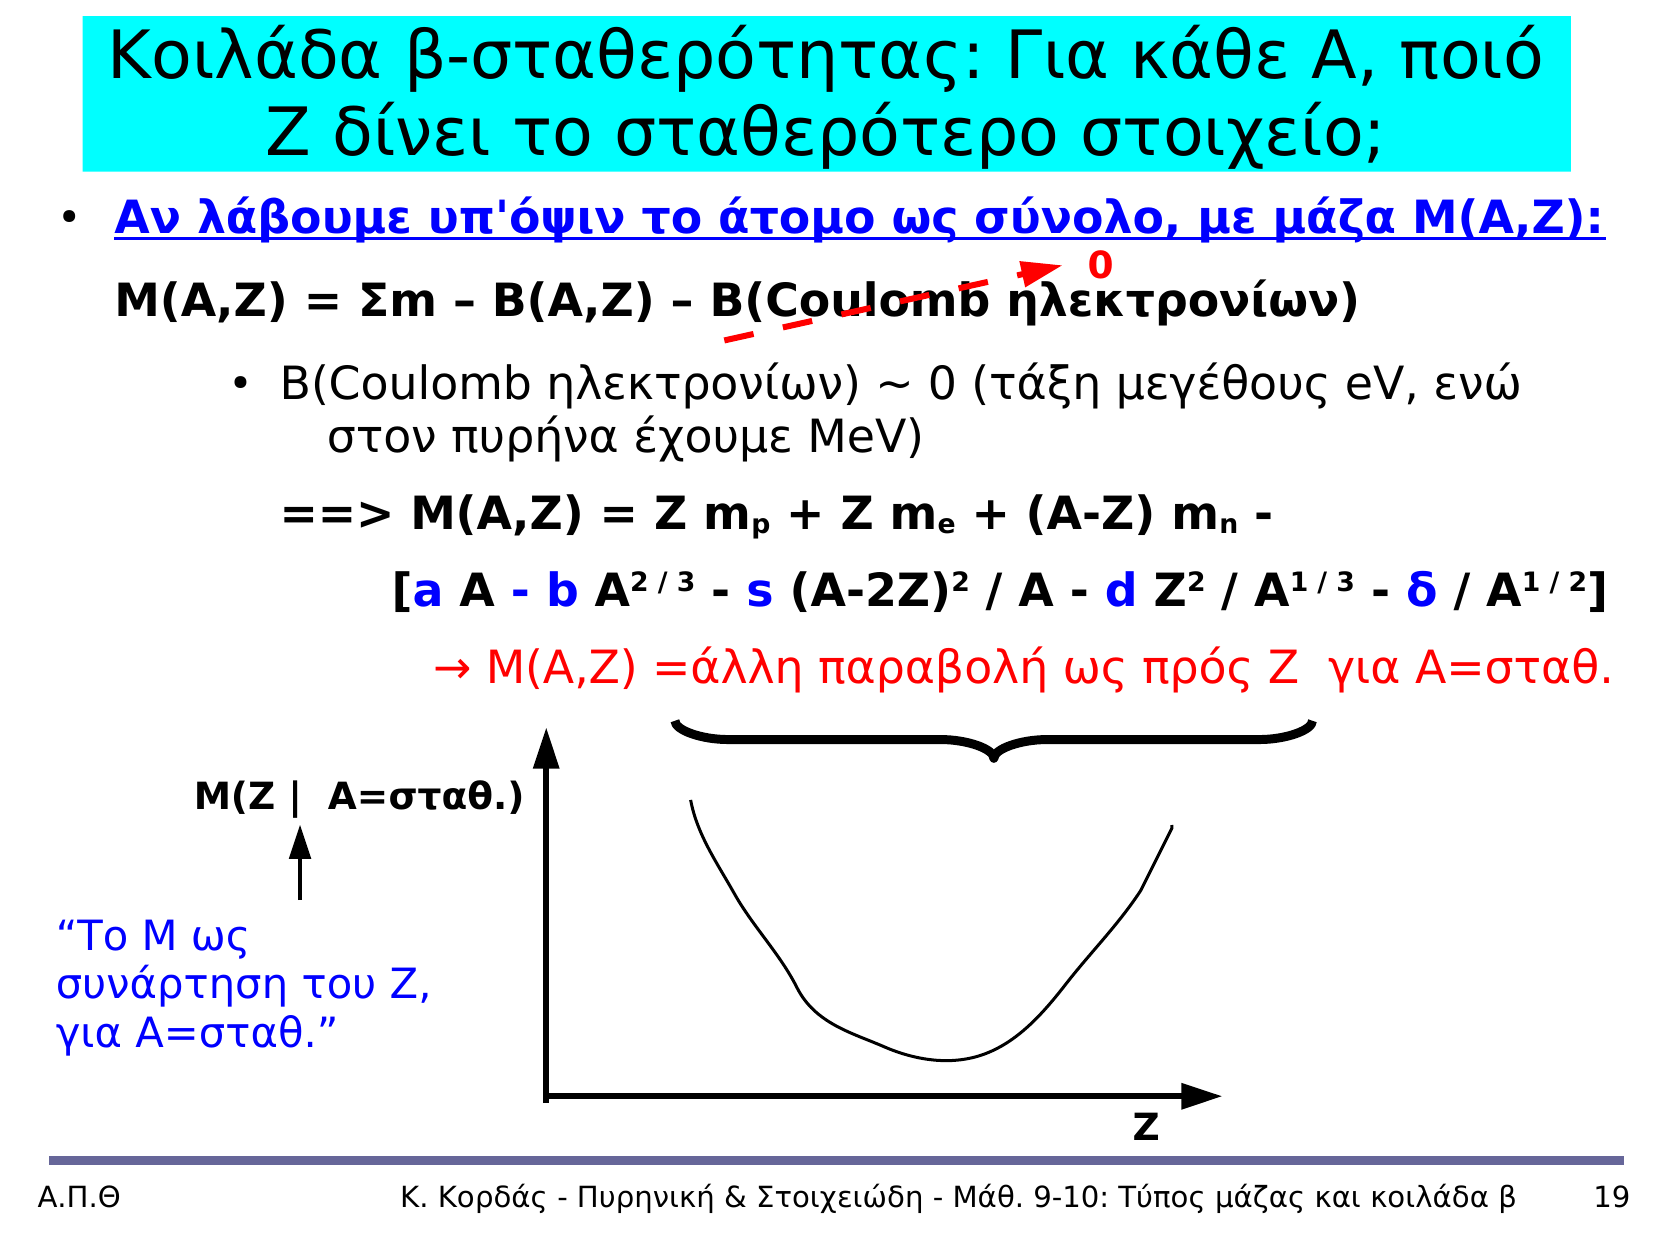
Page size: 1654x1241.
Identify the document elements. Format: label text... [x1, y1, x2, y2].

title Κοιλάδα β-σταθερότητας: Για κάθε Α, ποιό Ζ δίνει το σταθερότερο στοιχείο; [82, 16, 1571, 172]
text_box Ζ [1117, 1098, 1493, 1158]
text_box Μ(Ζ | Α=σταθ.) [178, 767, 554, 827]
text_box “Το Μ ως συνάρτηση του Ζ, για Α=σταθ.” [41, 903, 492, 1066]
list Αν λάβουμε υπ'όψιν το άτομο ως σύνολο, με μάζα Μ(Α,Ζ): M(A,Z) = Σm – B(A,Z) – B(Coulomb ηλεκτρονίων) B(Coulomb ηλεκτρονίων) ~ 0 (τάξη μεγέθους eV, ενώ στον πυρήνα έχουμε MeV) ==> M(A,Z) = Z mp + Z me + (A-Z) mn - [a A - b A2 / 3 - s (Α-2Z)2 / A - d Z2 / A1 / 3 - δ / A1 / 2] → M(A,Z) =άλλη παραβολή ως πρός Ζ για Α=σταθ. [43, 191, 1619, 1129]
